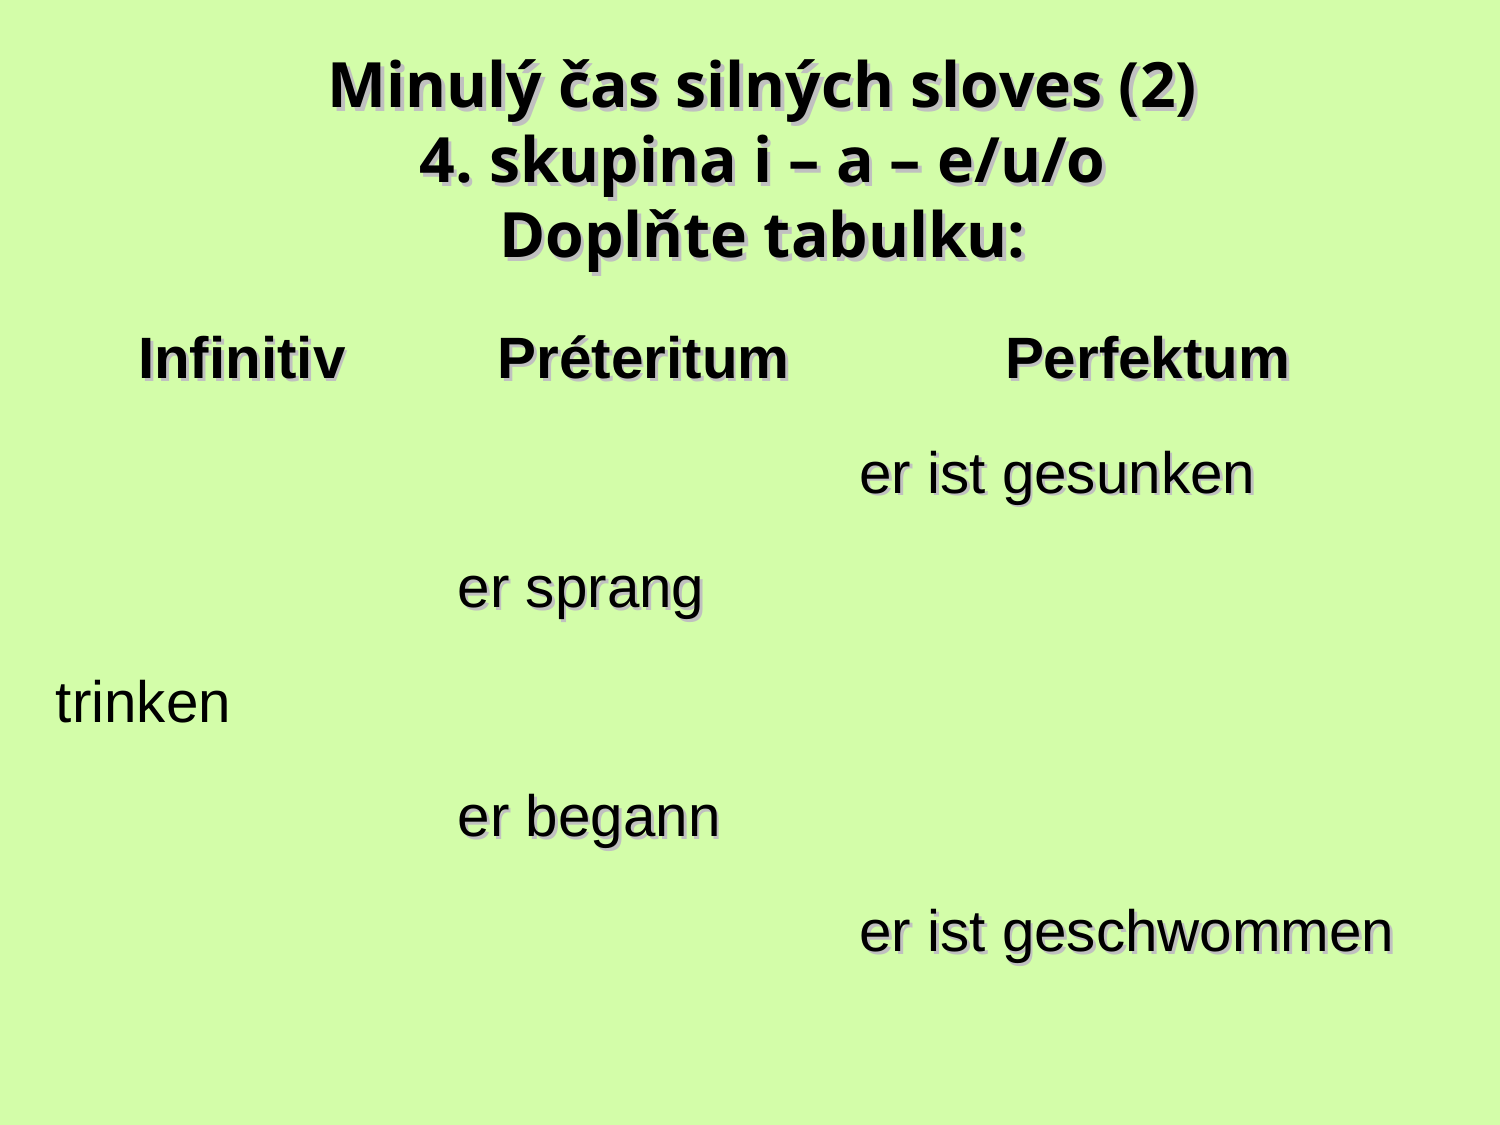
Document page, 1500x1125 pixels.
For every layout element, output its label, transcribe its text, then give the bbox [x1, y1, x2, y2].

table_cell [443, 427, 845, 542]
table_cell [443, 656, 845, 771]
table_cell [845, 771, 1451, 885]
table_cell er ist gesunken [845, 427, 1451, 542]
title Minulý čas silných sloves (2) 4. skupina i – a – e/u/o Doplňte tabulku: [75, 37, 1451, 278]
table_header Infinitiv [41, 313, 443, 427]
table_cell [41, 885, 443, 1000]
table_cell trinken [41, 656, 443, 771]
table_header Préteritum [443, 313, 845, 427]
table_cell er begann [443, 771, 845, 885]
table_cell er sprang [443, 542, 845, 656]
table_cell [41, 427, 443, 542]
table_cell [845, 542, 1451, 656]
table_cell [443, 885, 845, 1000]
table_cell [41, 542, 443, 656]
table_cell [41, 771, 443, 885]
table_cell er ist geschwommen [845, 885, 1451, 1000]
table_cell [845, 656, 1451, 771]
table_header Perfektum [845, 313, 1451, 427]
